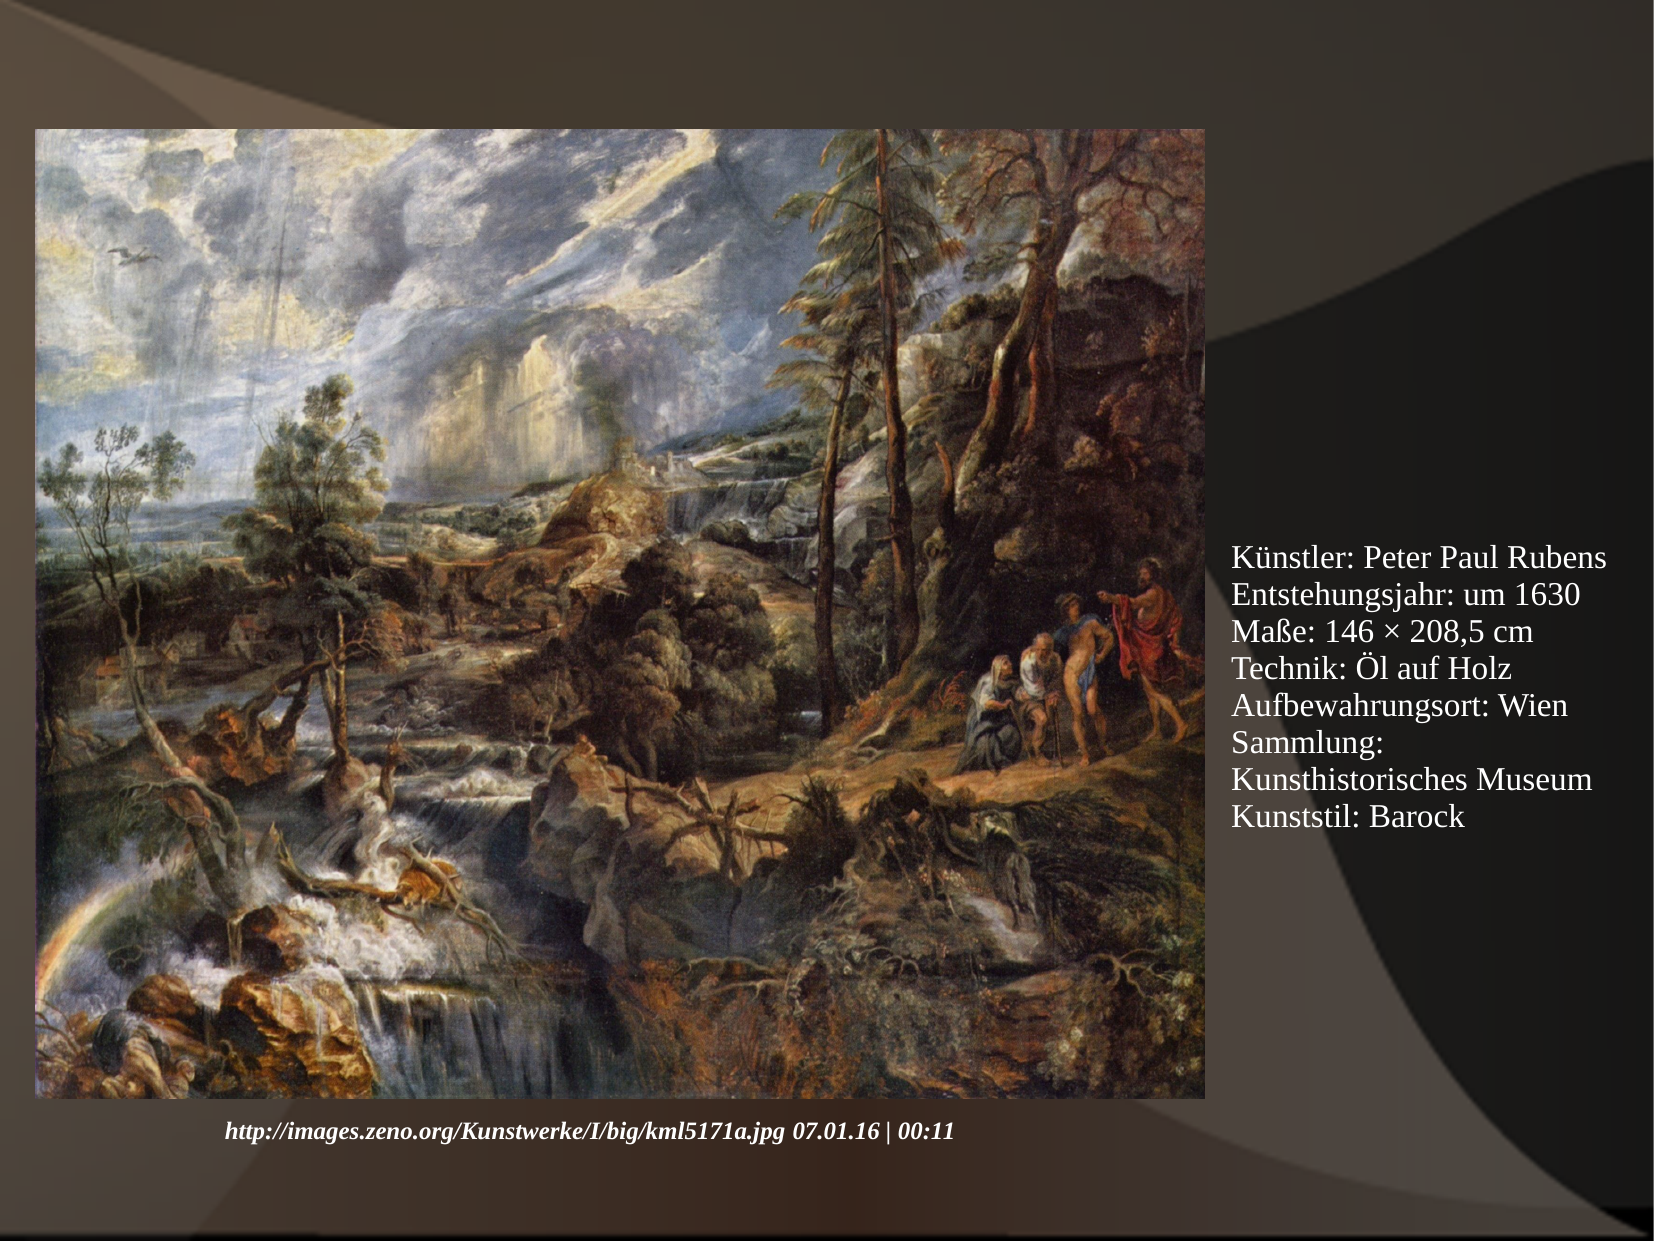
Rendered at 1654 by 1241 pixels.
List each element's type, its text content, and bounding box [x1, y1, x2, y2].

text_box Künstler: Peter Paul Rubens Entstehungsjahr: um 1630 Maße: 146 × 208,5 cm Technik: Öl auf Holz Aufbewahrungsort: Wien Sammlung: Kunsthistorisches Museum Kunststil: Barock [1216, 531, 1642, 886]
title http://images.zeno.org/Kunstwerke/I/big/kml5171a.jpg 07.01.16 | 00:11 [0, 1027, 1335, 1235]
picture [0, 0, 1654, 1241]
